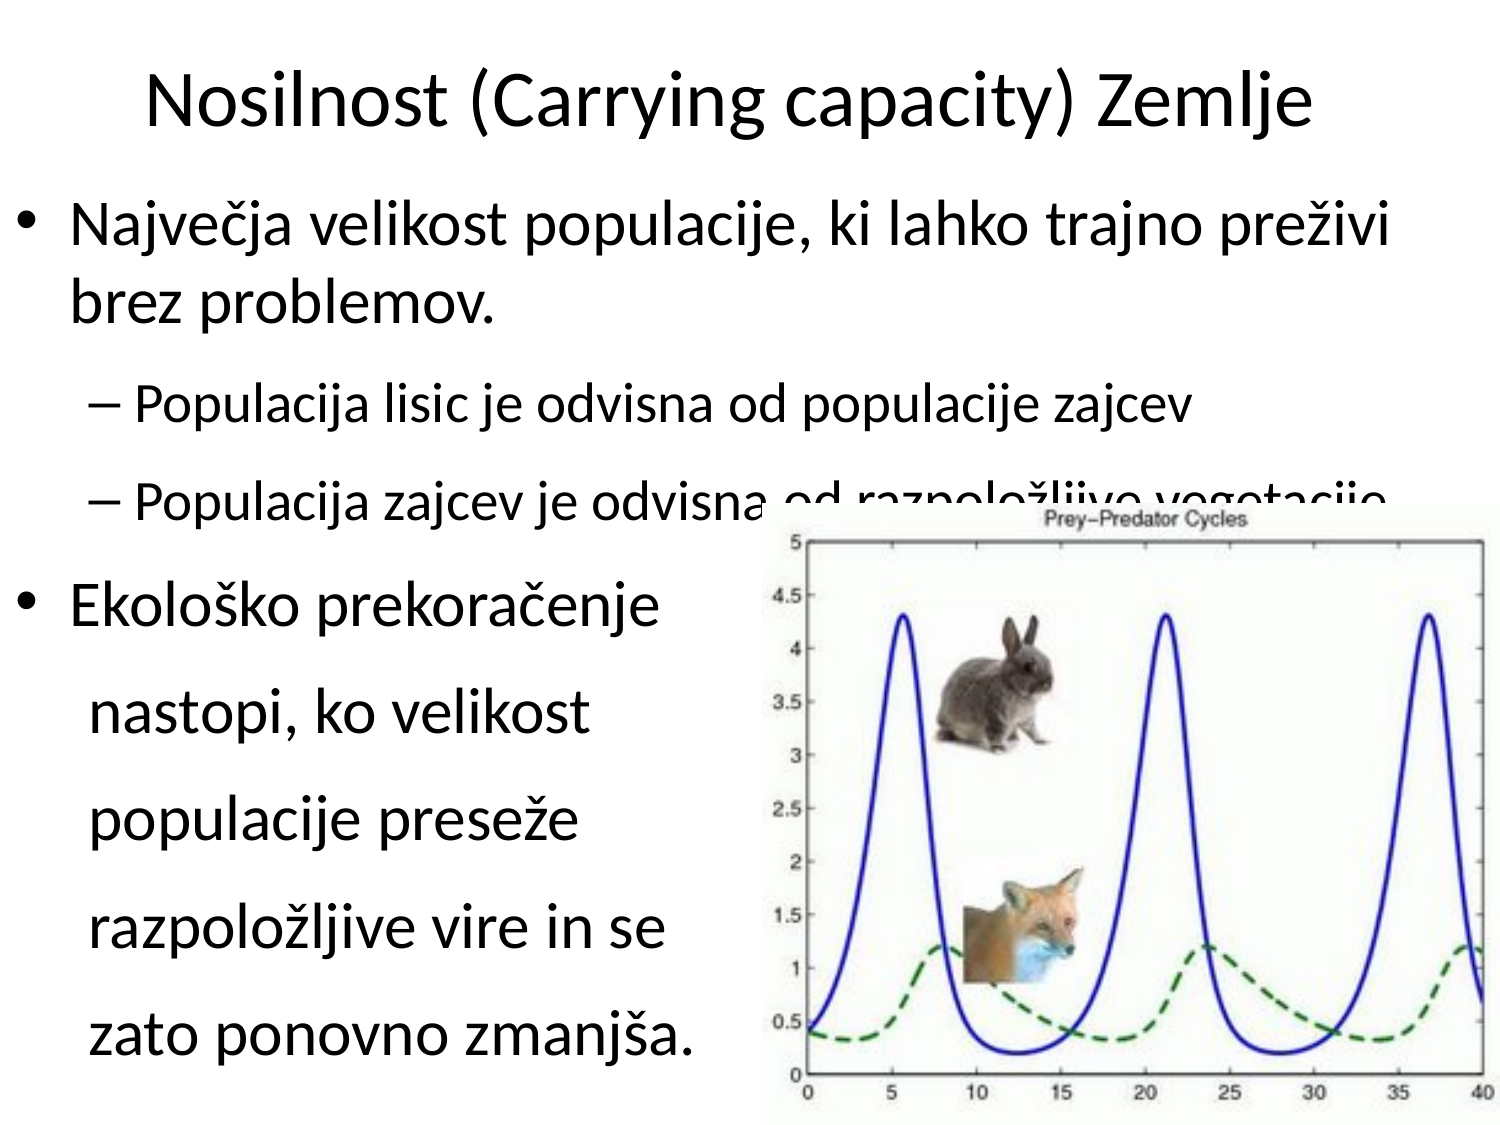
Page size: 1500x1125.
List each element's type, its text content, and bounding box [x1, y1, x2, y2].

picture [762, 503, 1500, 1125]
title Nosilnost (Carrying capacity) Zemlje [64, 0, 1415, 172]
list Največja velikost populacije, ki lahko trajno preživi brez problemov. Populacija lisic je odvisna od populacije zajcev Populacija zajcev je odvisna od razpoložljive vegetacije Ekološko prekoračenje nastopi, ko velikost populacije preseže razpoložljive vire in se zato ponovno zmanjša. [0, 172, 1500, 1083]
